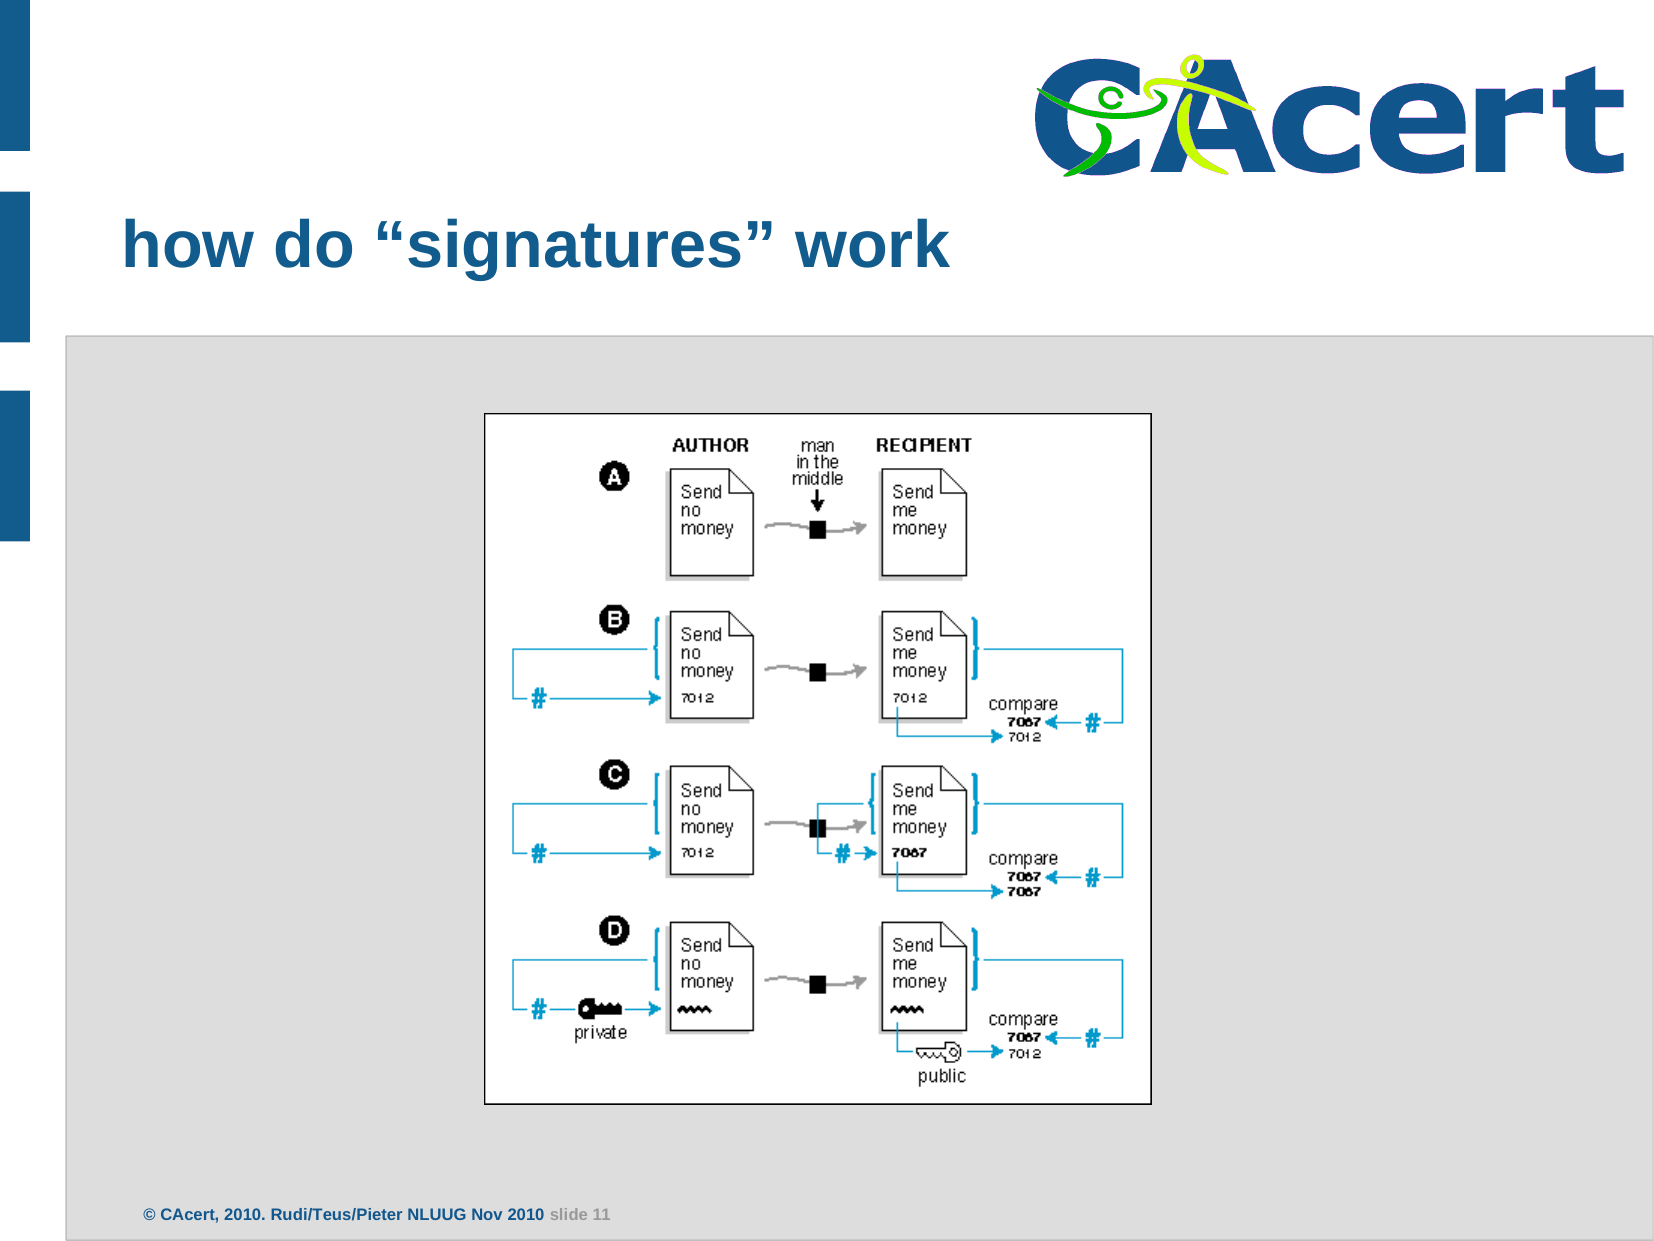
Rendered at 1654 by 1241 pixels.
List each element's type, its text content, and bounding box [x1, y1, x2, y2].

list [121, 344, 1595, 1238]
title how do “signatures” work [121, 177, 1533, 316]
picture [1033, 53, 1625, 178]
picture [484, 413, 1152, 1105]
